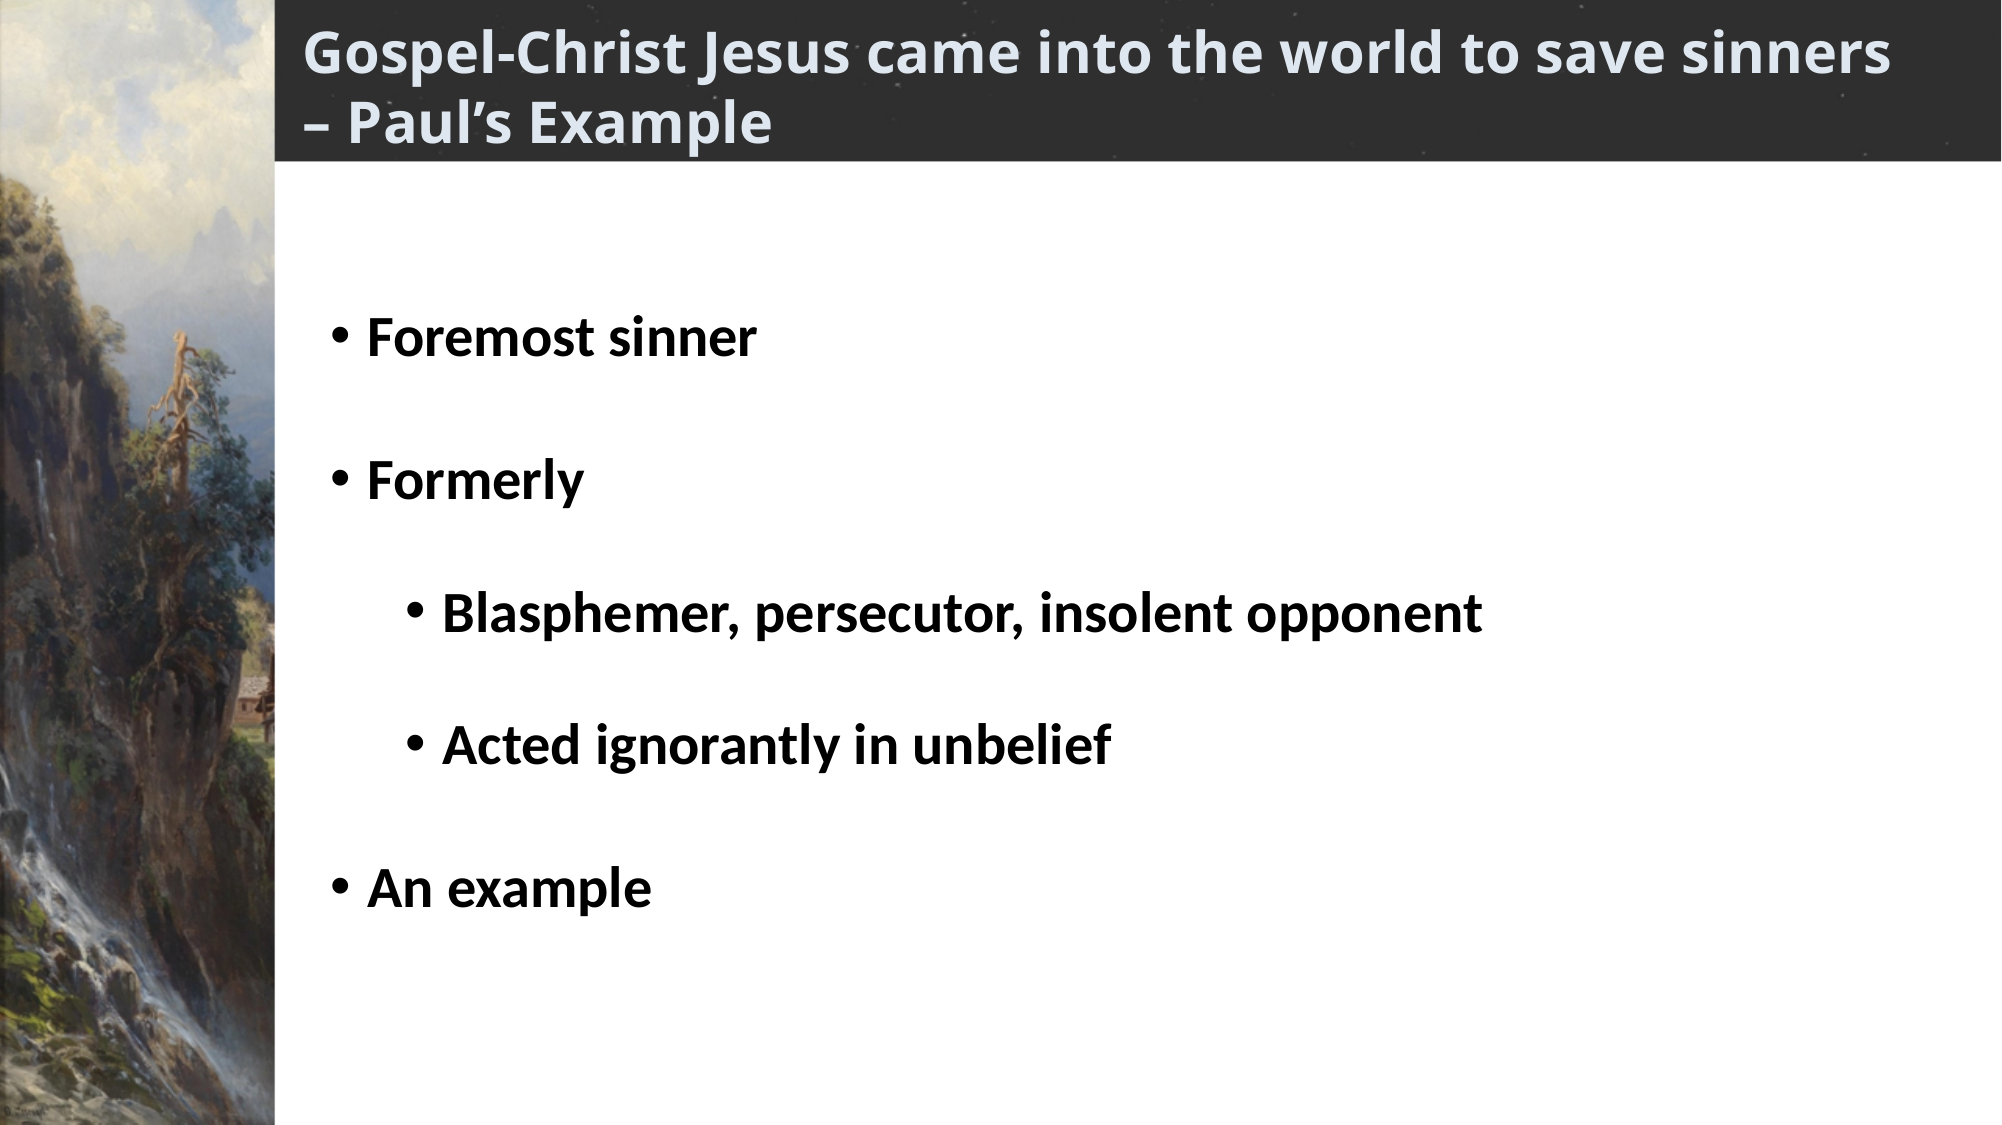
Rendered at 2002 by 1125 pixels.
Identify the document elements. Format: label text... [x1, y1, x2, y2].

list Foremost sinner Formerly Blasphemer, persecutor, insolent opponent Acted ignorantly in unbelief An example [315, 299, 1863, 1013]
text_box Gospel-Christ Jesus came into the world to save sinners – Paul’s Example [288, 8, 1947, 163]
picture [0, 0, 2002, 1125]
